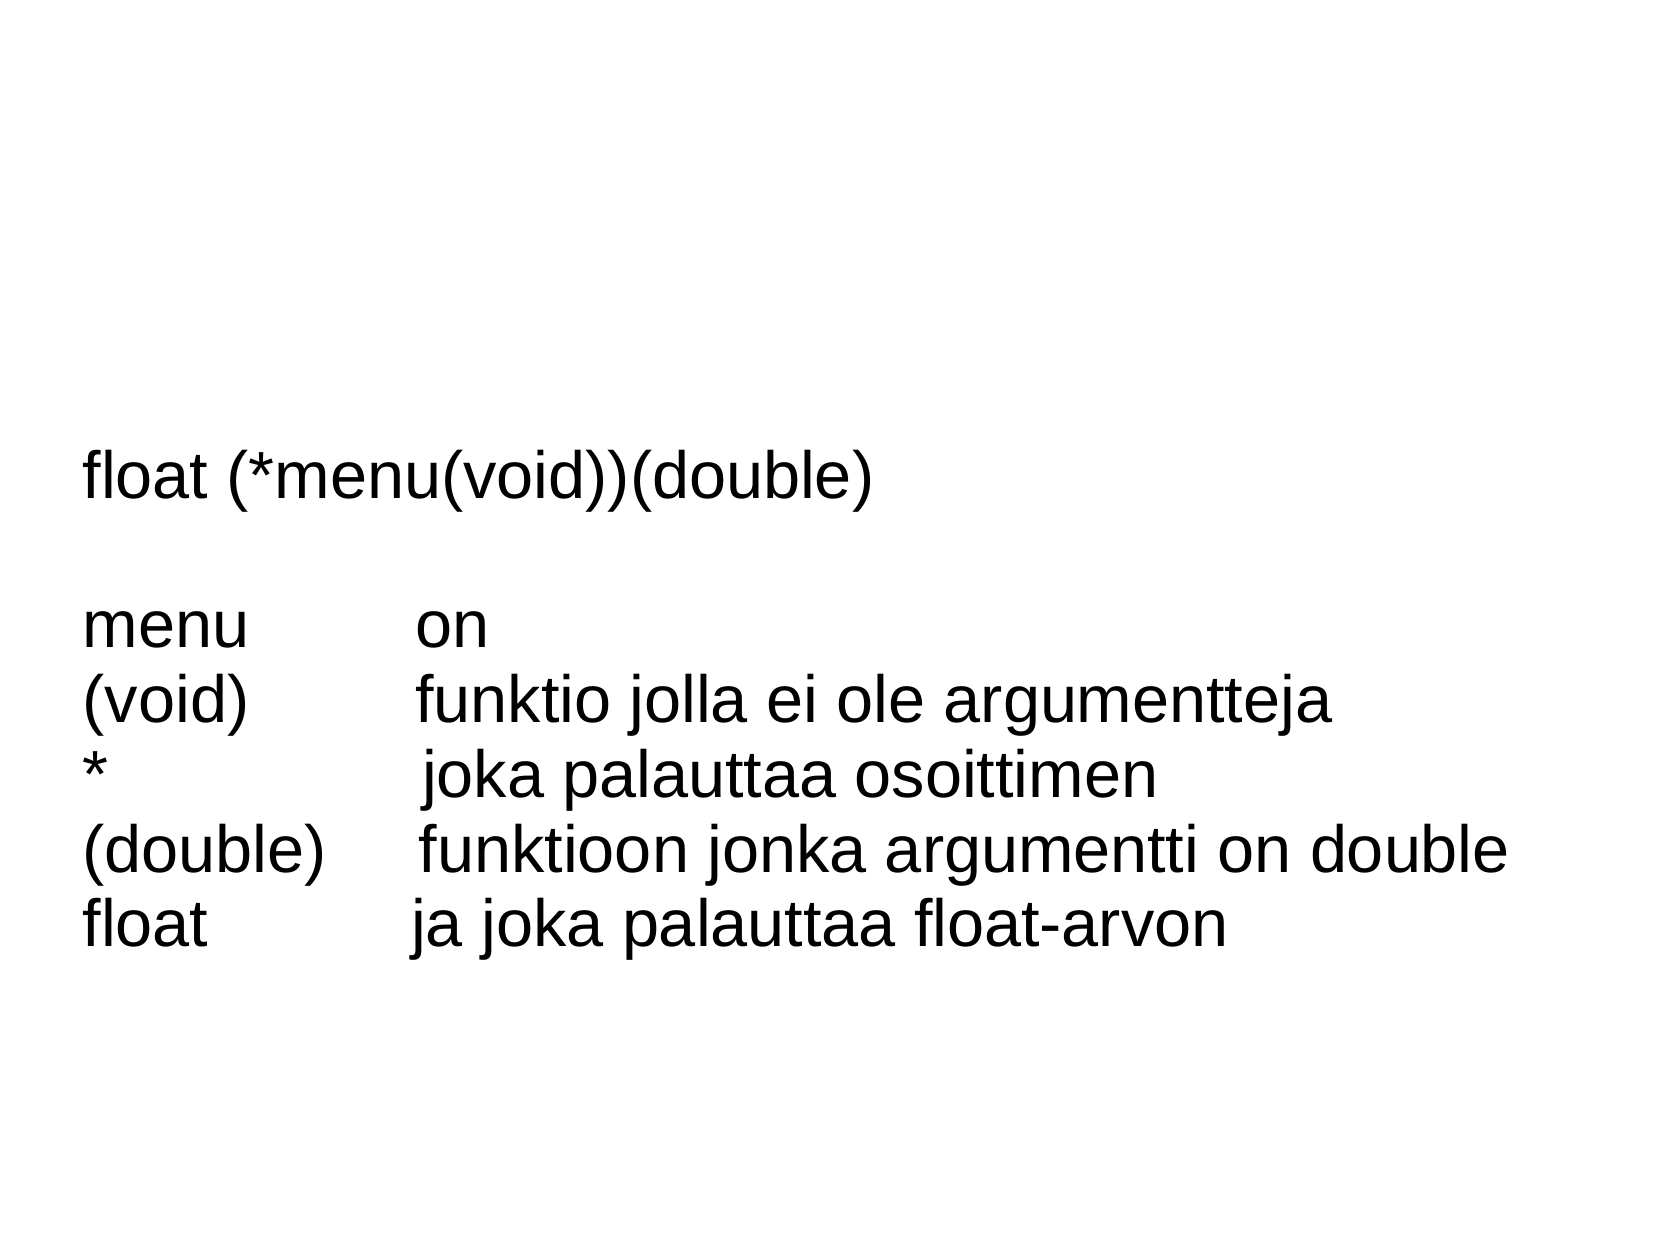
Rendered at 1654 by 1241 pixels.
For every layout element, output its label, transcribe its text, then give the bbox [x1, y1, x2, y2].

text_box float (*menu(void))(double) menu on (void) funktio jolla ei ole argumentteja * joka palauttaa osoittimen (double) funktioon jonka argumentti on double float ja joka palauttaa float-arvon [82, 297, 1571, 1102]
